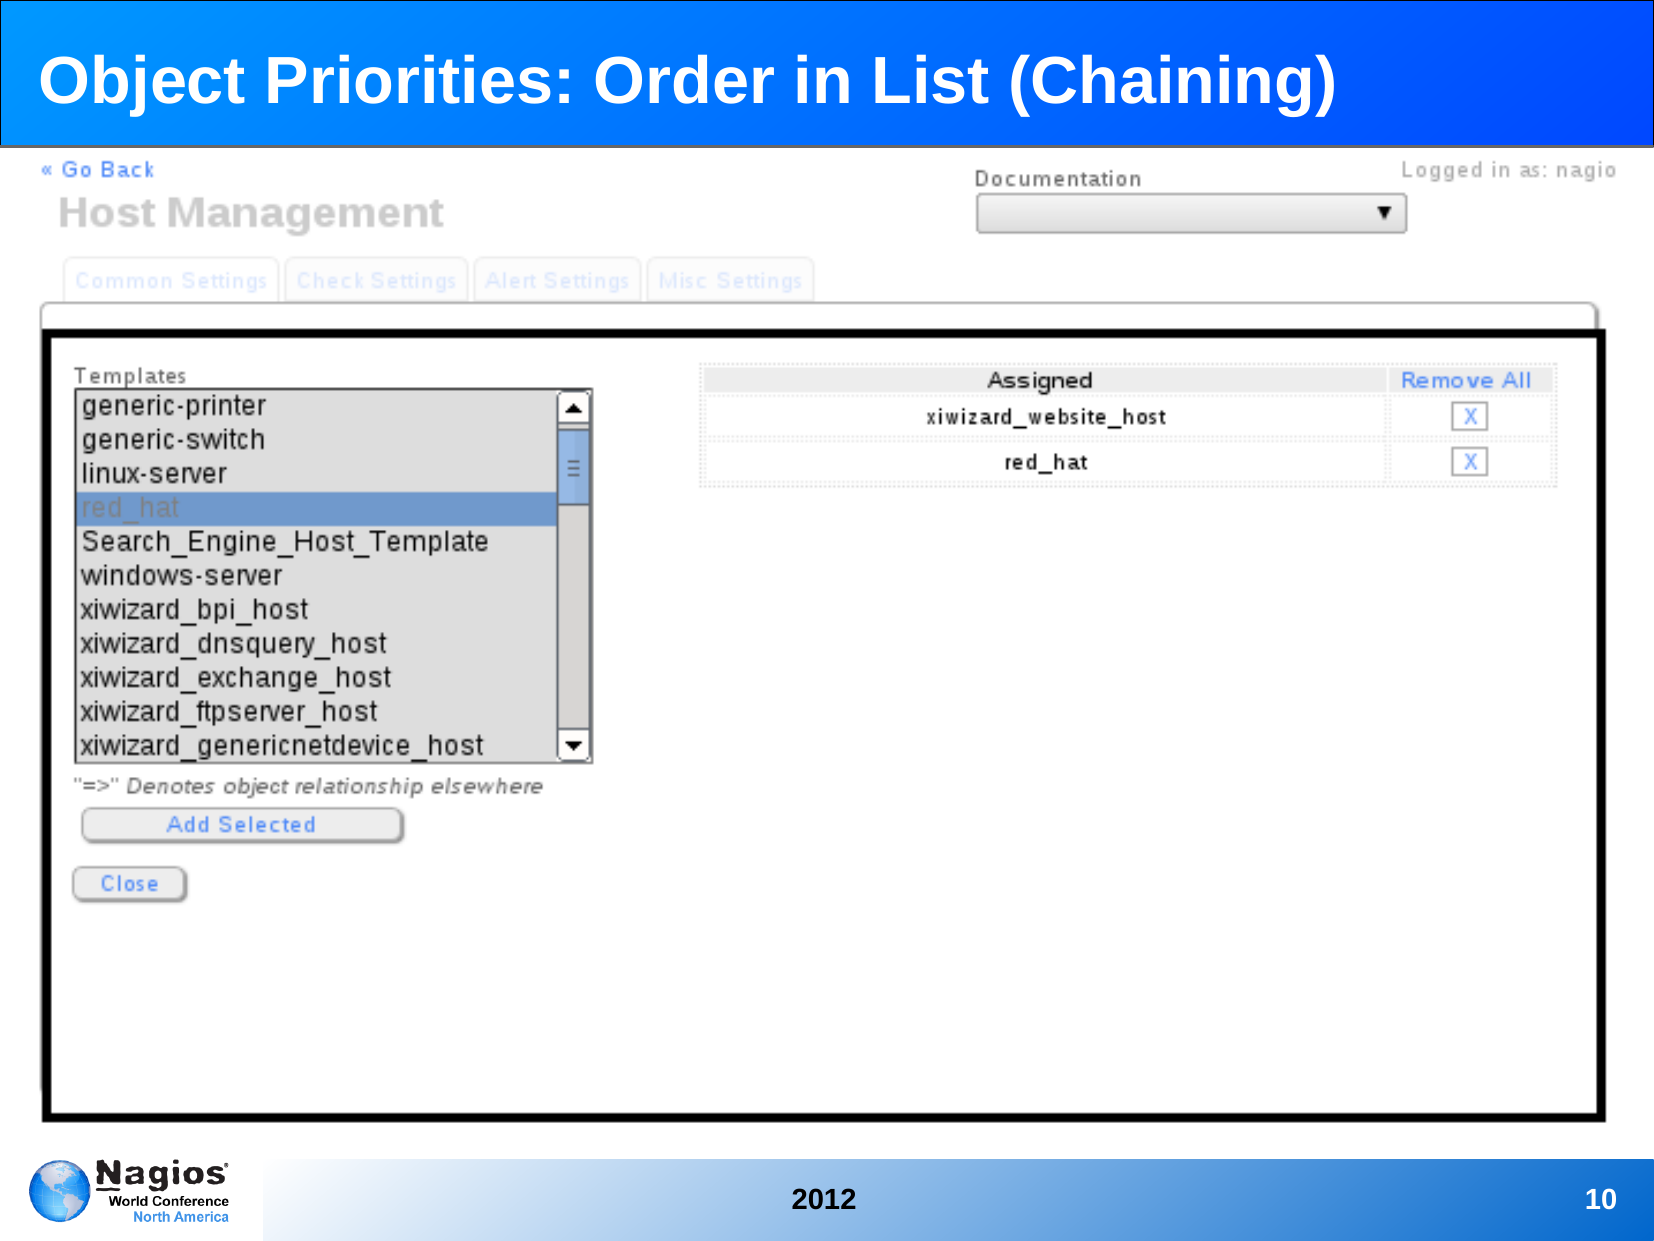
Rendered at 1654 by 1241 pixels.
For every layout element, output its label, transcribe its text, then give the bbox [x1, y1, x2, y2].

picture [29, 1159, 229, 1235]
title Object Priorities: Order in List (Chaining) [38, 38, 1528, 122]
picture [15, 155, 1618, 1141]
